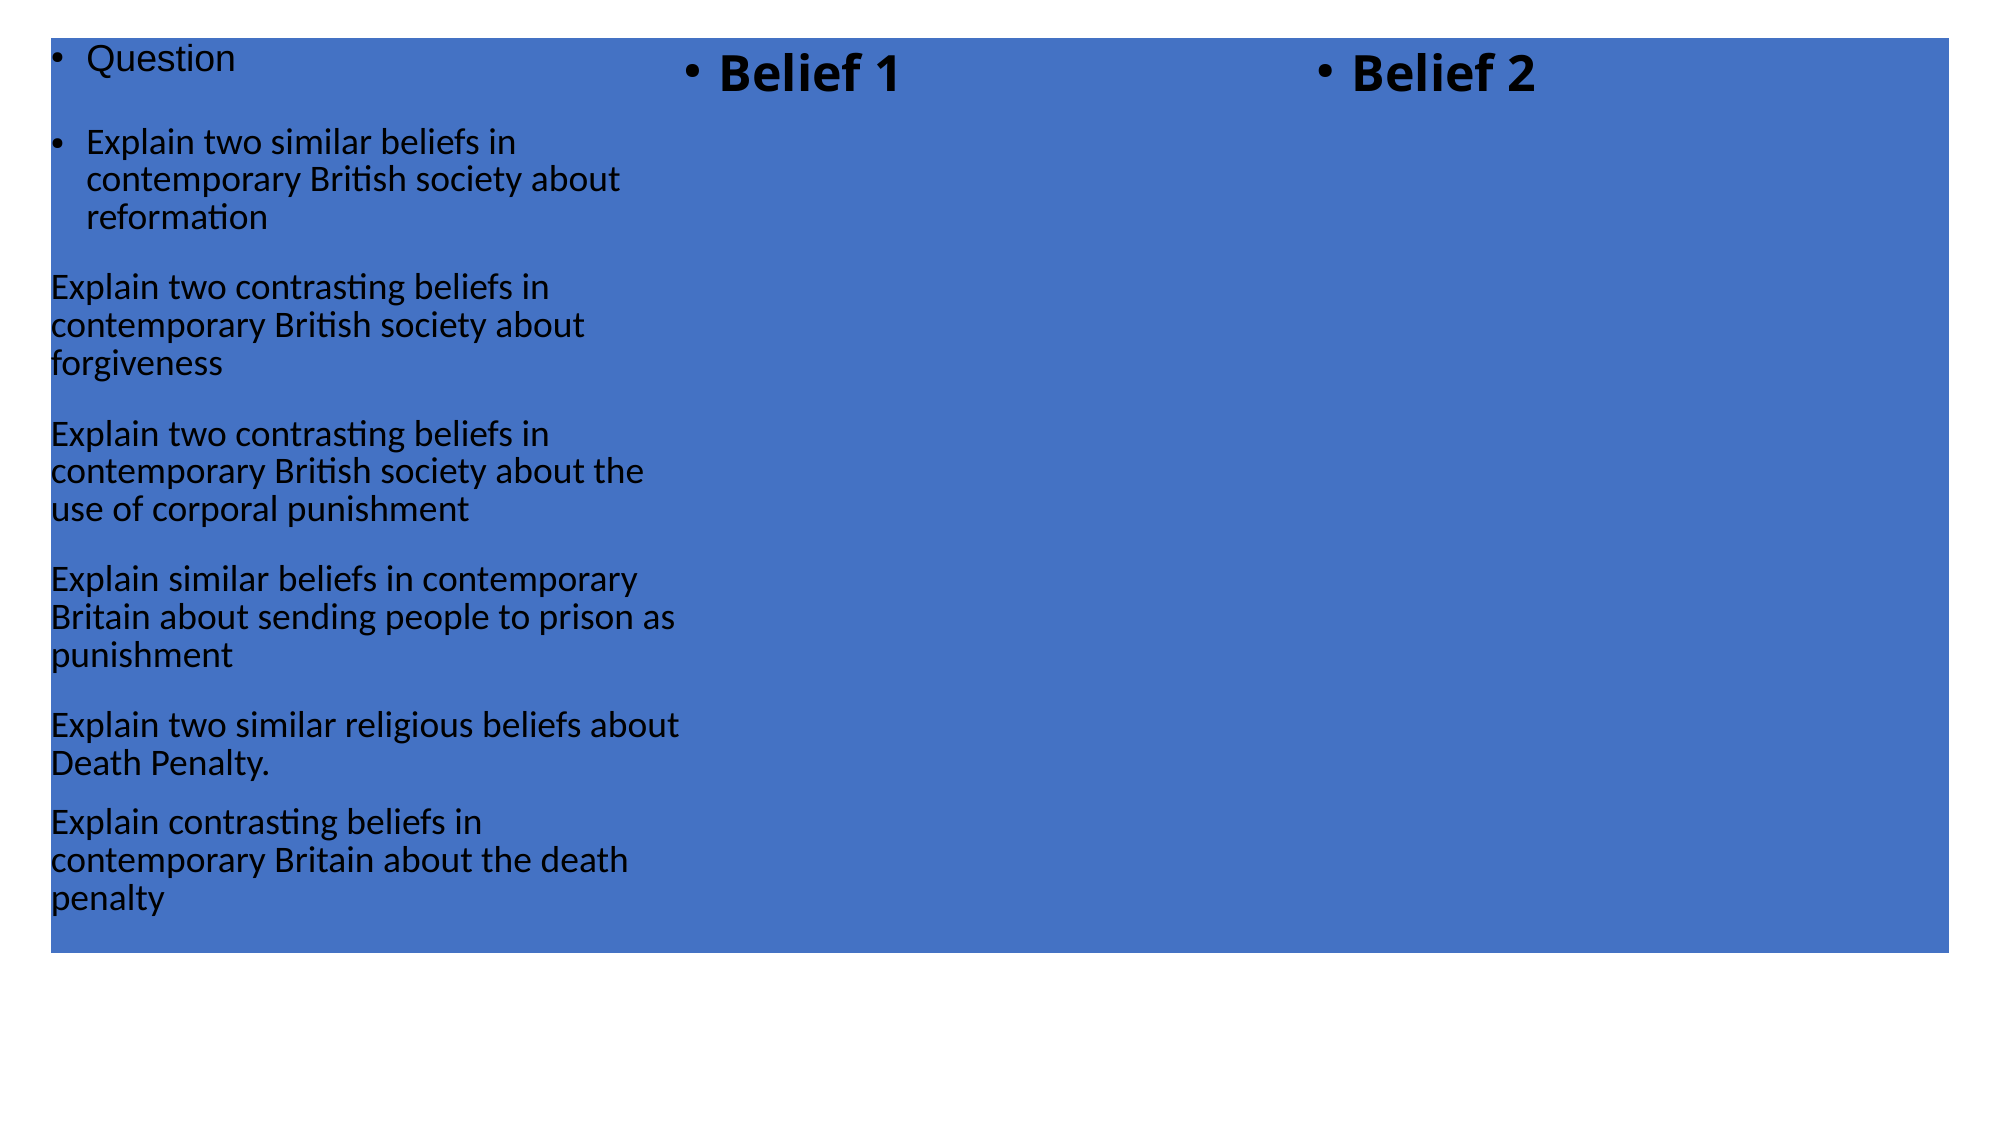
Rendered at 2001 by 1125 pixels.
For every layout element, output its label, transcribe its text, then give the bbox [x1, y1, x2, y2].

table_cell Explain two contrasting beliefs in contemporary British society about the use of corporal punishment [51, 418, 684, 564]
table_cell Explain similar beliefs in contemporary Britain about sending people to prison as punishment [51, 564, 684, 710]
table_cell [1316, 564, 1949, 710]
table_header Belief 2 [1316, 38, 1949, 126]
table_cell [684, 418, 1316, 564]
table_header Question [51, 38, 684, 126]
table_header Belief 1 [684, 38, 1316, 126]
table_cell [684, 710, 1316, 807]
table_cell [684, 564, 1316, 710]
table_cell Explain contrasting beliefs in contemporary Britain about the death penalty [51, 807, 684, 953]
table_cell Explain two similar religious beliefs about Death Penalty. [51, 710, 684, 807]
table_cell [1316, 418, 1949, 564]
table_cell Explain two similar beliefs in contemporary British society about reformation [51, 126, 684, 272]
table_cell [684, 272, 1316, 418]
table_cell [684, 807, 1316, 953]
table_cell [1316, 710, 1949, 807]
table_cell Explain two contrasting beliefs in contemporary British society about forgiveness [51, 272, 684, 418]
table_cell [1316, 807, 1949, 953]
table_cell [684, 126, 1316, 272]
table_cell [1316, 272, 1949, 418]
table_cell [1316, 126, 1949, 272]
